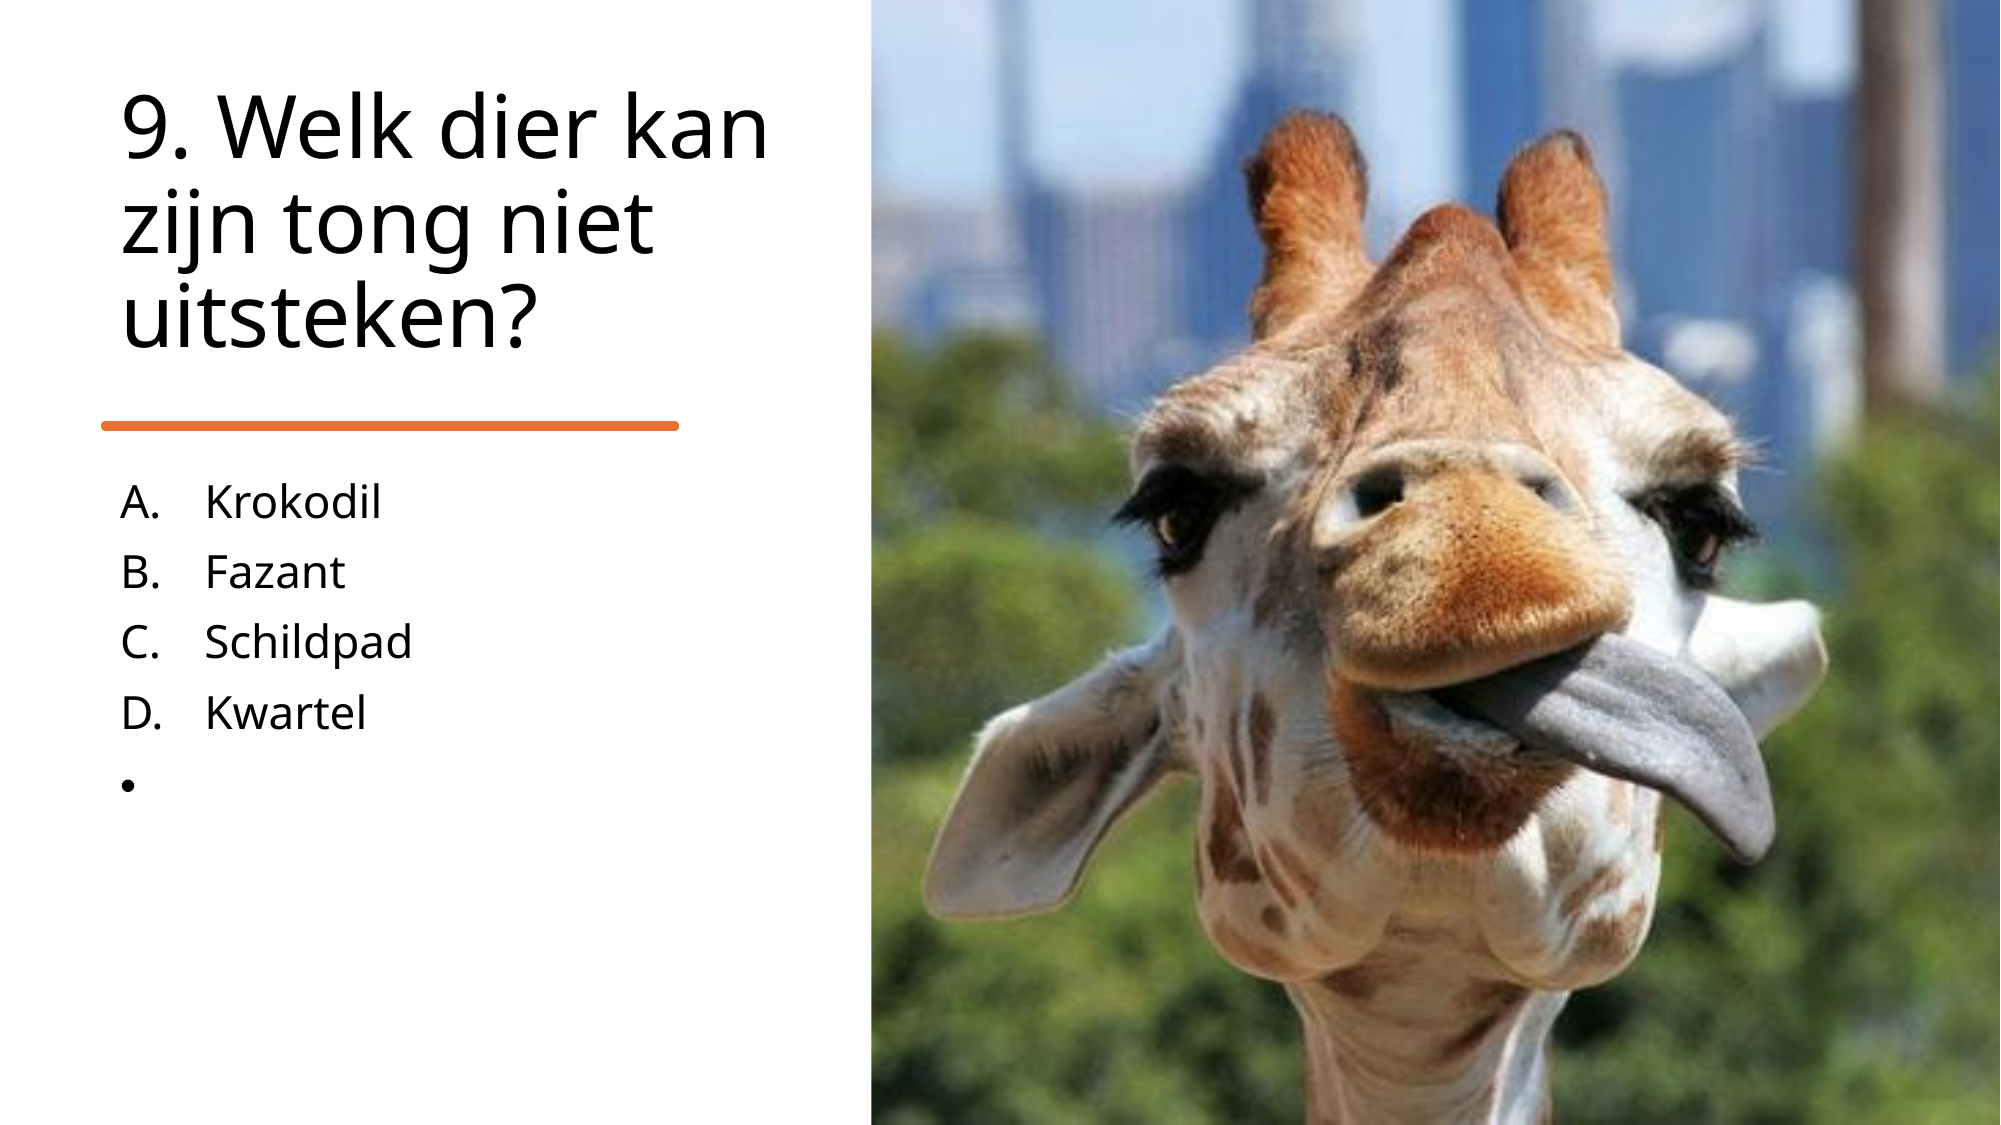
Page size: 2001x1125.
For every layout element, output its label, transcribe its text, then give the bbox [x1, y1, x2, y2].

title 9. Welk dier kan zijn tong niet uitsteken? [105, 53, 822, 375]
picture [871, 0, 2000, 1125]
text_box [0, 0, 871, 1125]
list Krokodil Fazant Schildpad Kwartel [105, 471, 802, 1016]
